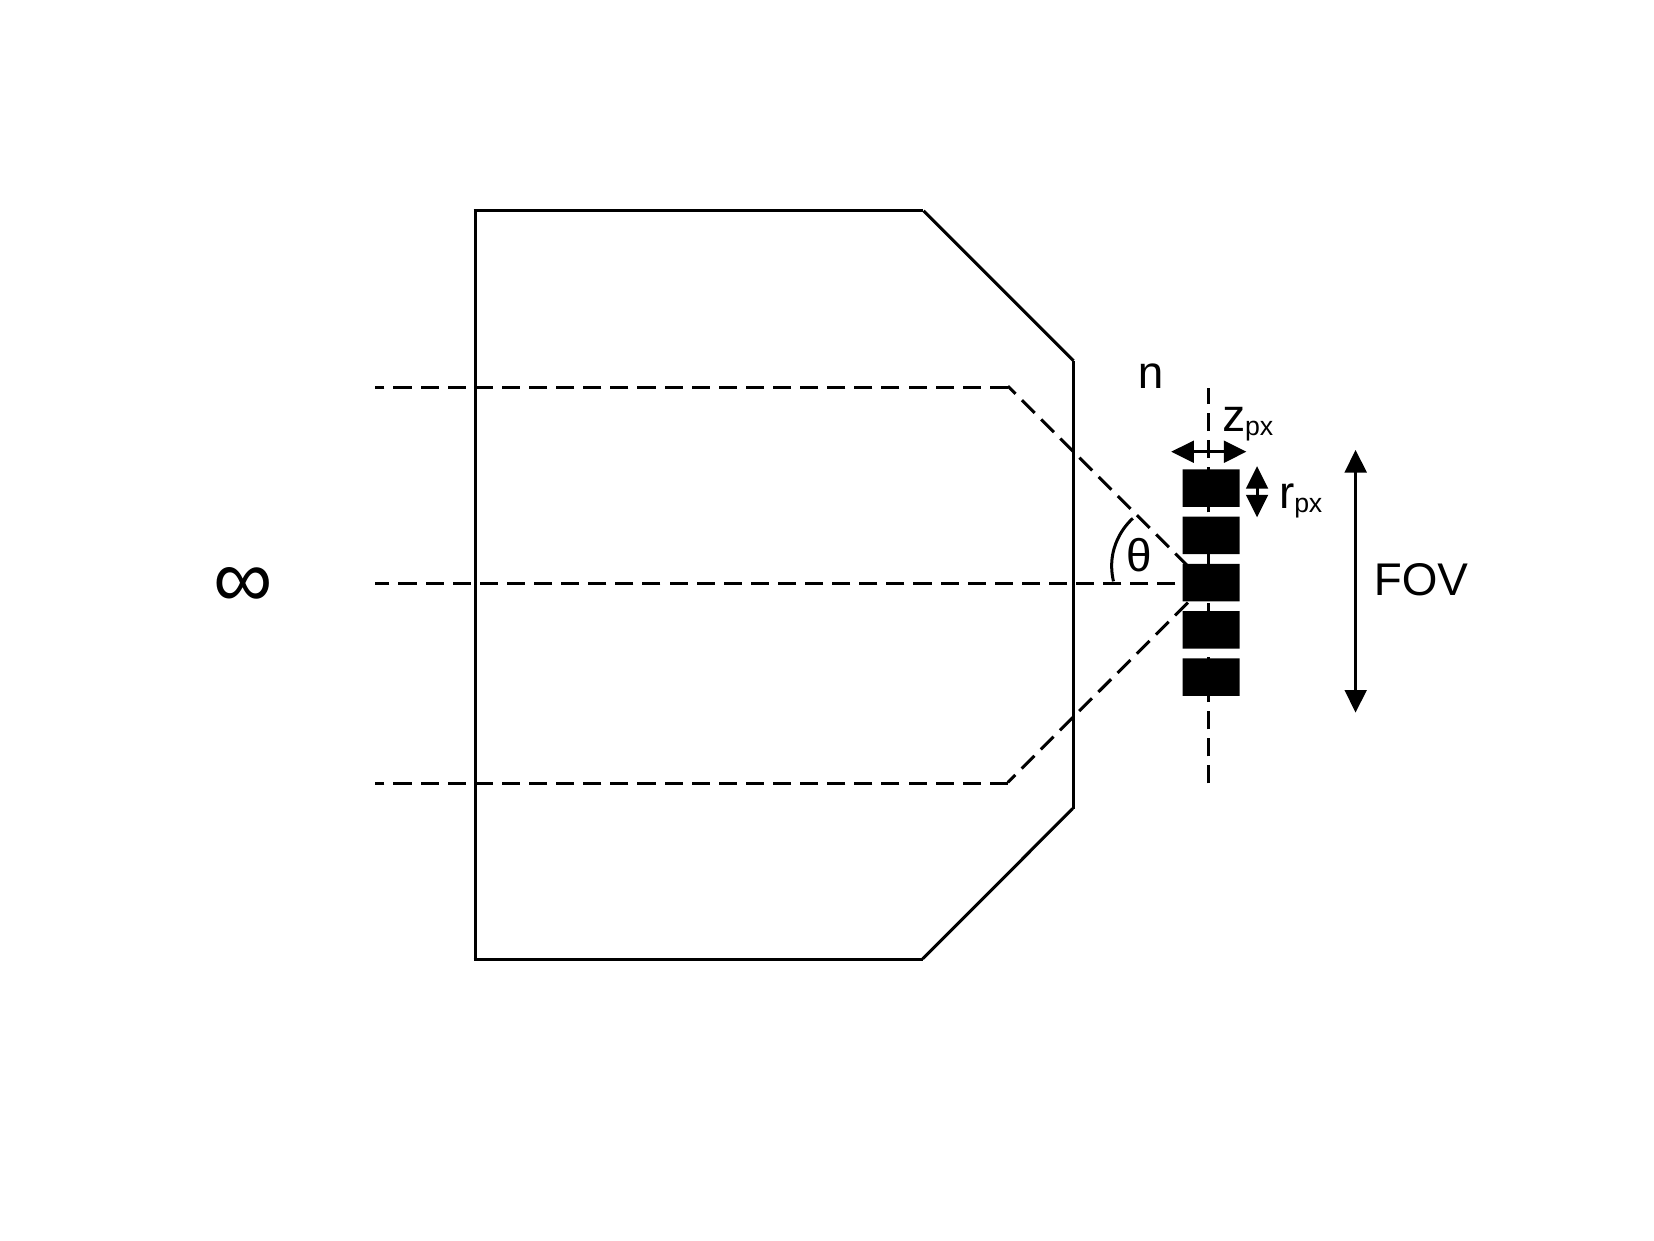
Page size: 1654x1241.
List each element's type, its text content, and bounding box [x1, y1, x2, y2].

text_box θ [1082, 522, 1196, 598]
text_box [1182, 658, 1240, 696]
text_box [1182, 611, 1240, 649]
text_box rpx [1244, 459, 1358, 535]
text_box FOV [1354, 546, 1488, 632]
text_box [1182, 469, 1240, 507]
text_box n [1094, 339, 1207, 415]
text_box zpx [1191, 382, 1304, 458]
text_box [1182, 516, 1240, 555]
text_box ∞ [168, 525, 319, 643]
text_box [1182, 563, 1240, 602]
